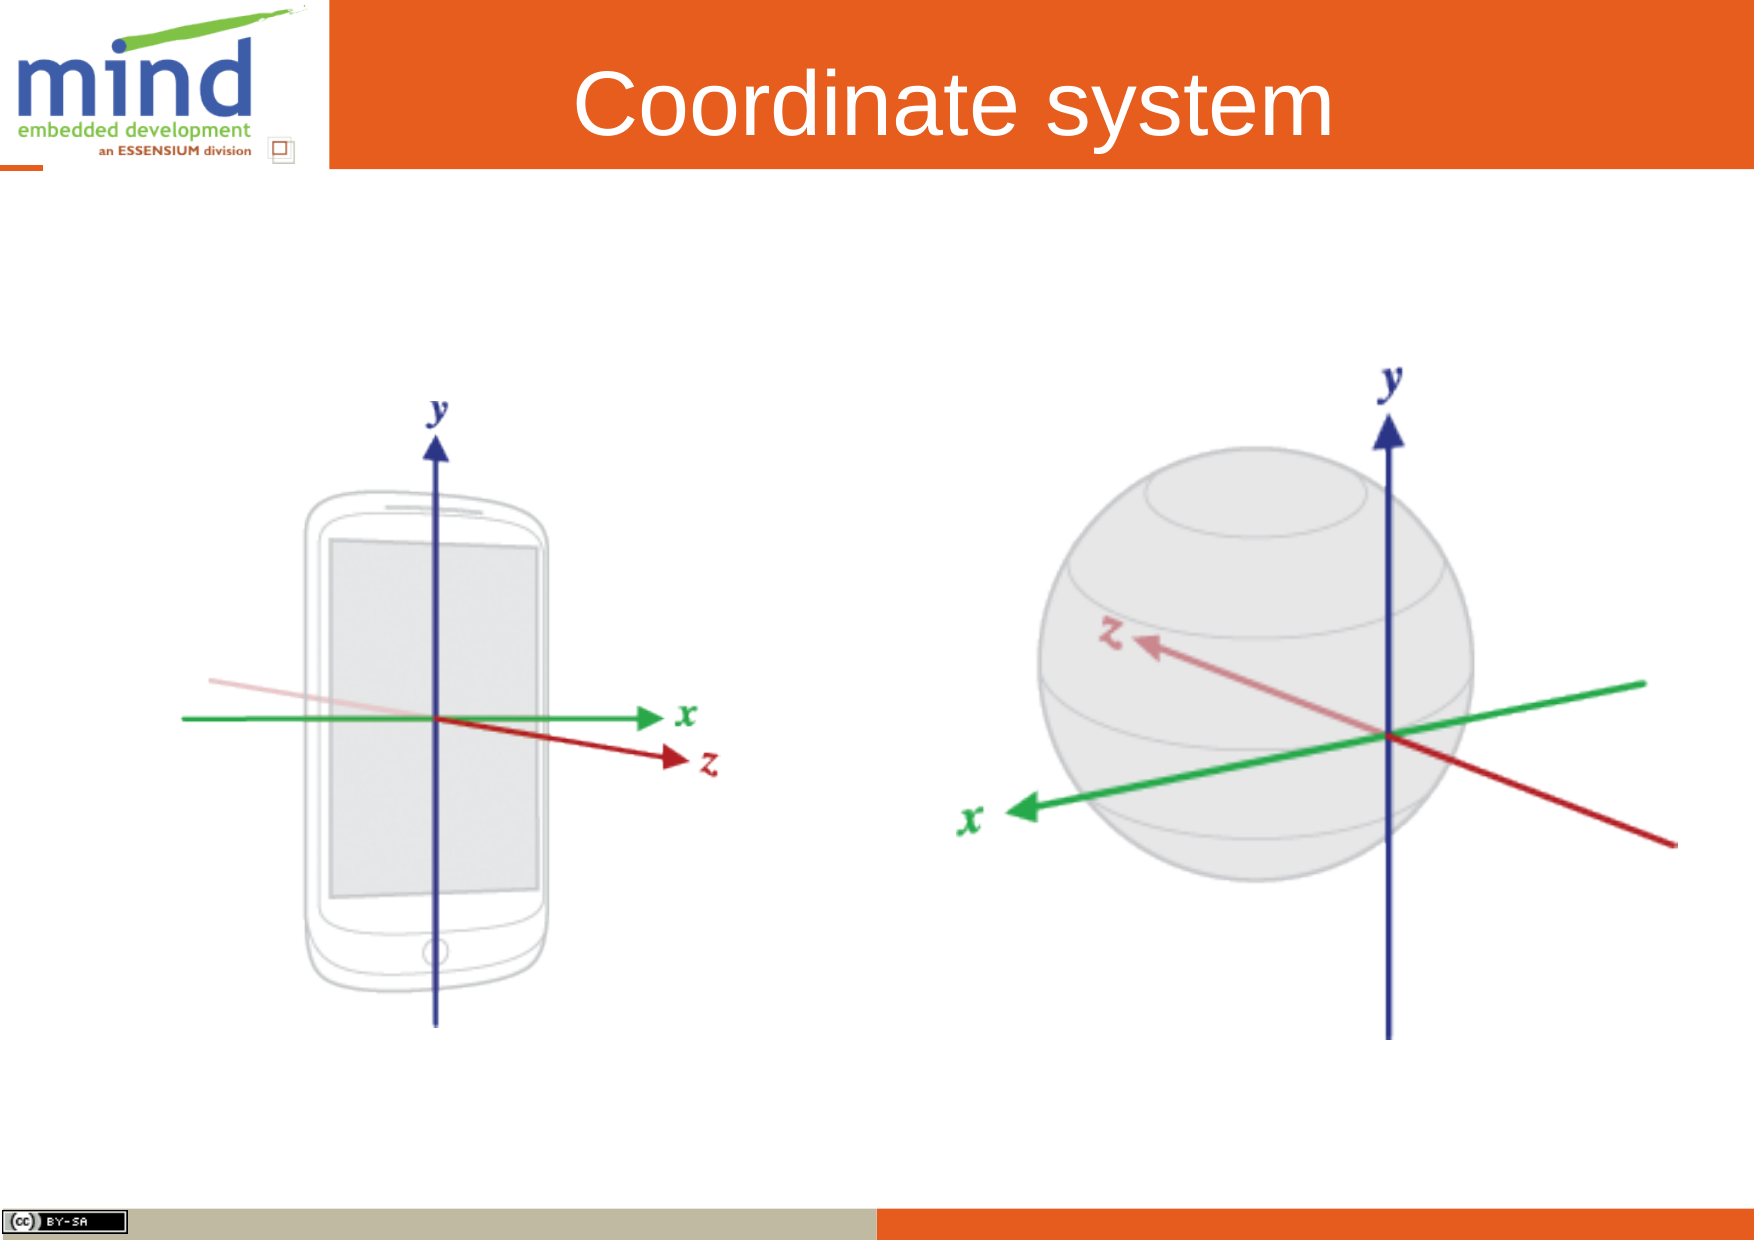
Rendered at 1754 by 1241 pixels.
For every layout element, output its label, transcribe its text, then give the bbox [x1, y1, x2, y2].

picture [2, 1210, 128, 1234]
picture [5, 5, 165, 164]
picture [956, 366, 1678, 1040]
title Coordinate system [165, 0, 1744, 208]
picture [180, 401, 721, 1028]
